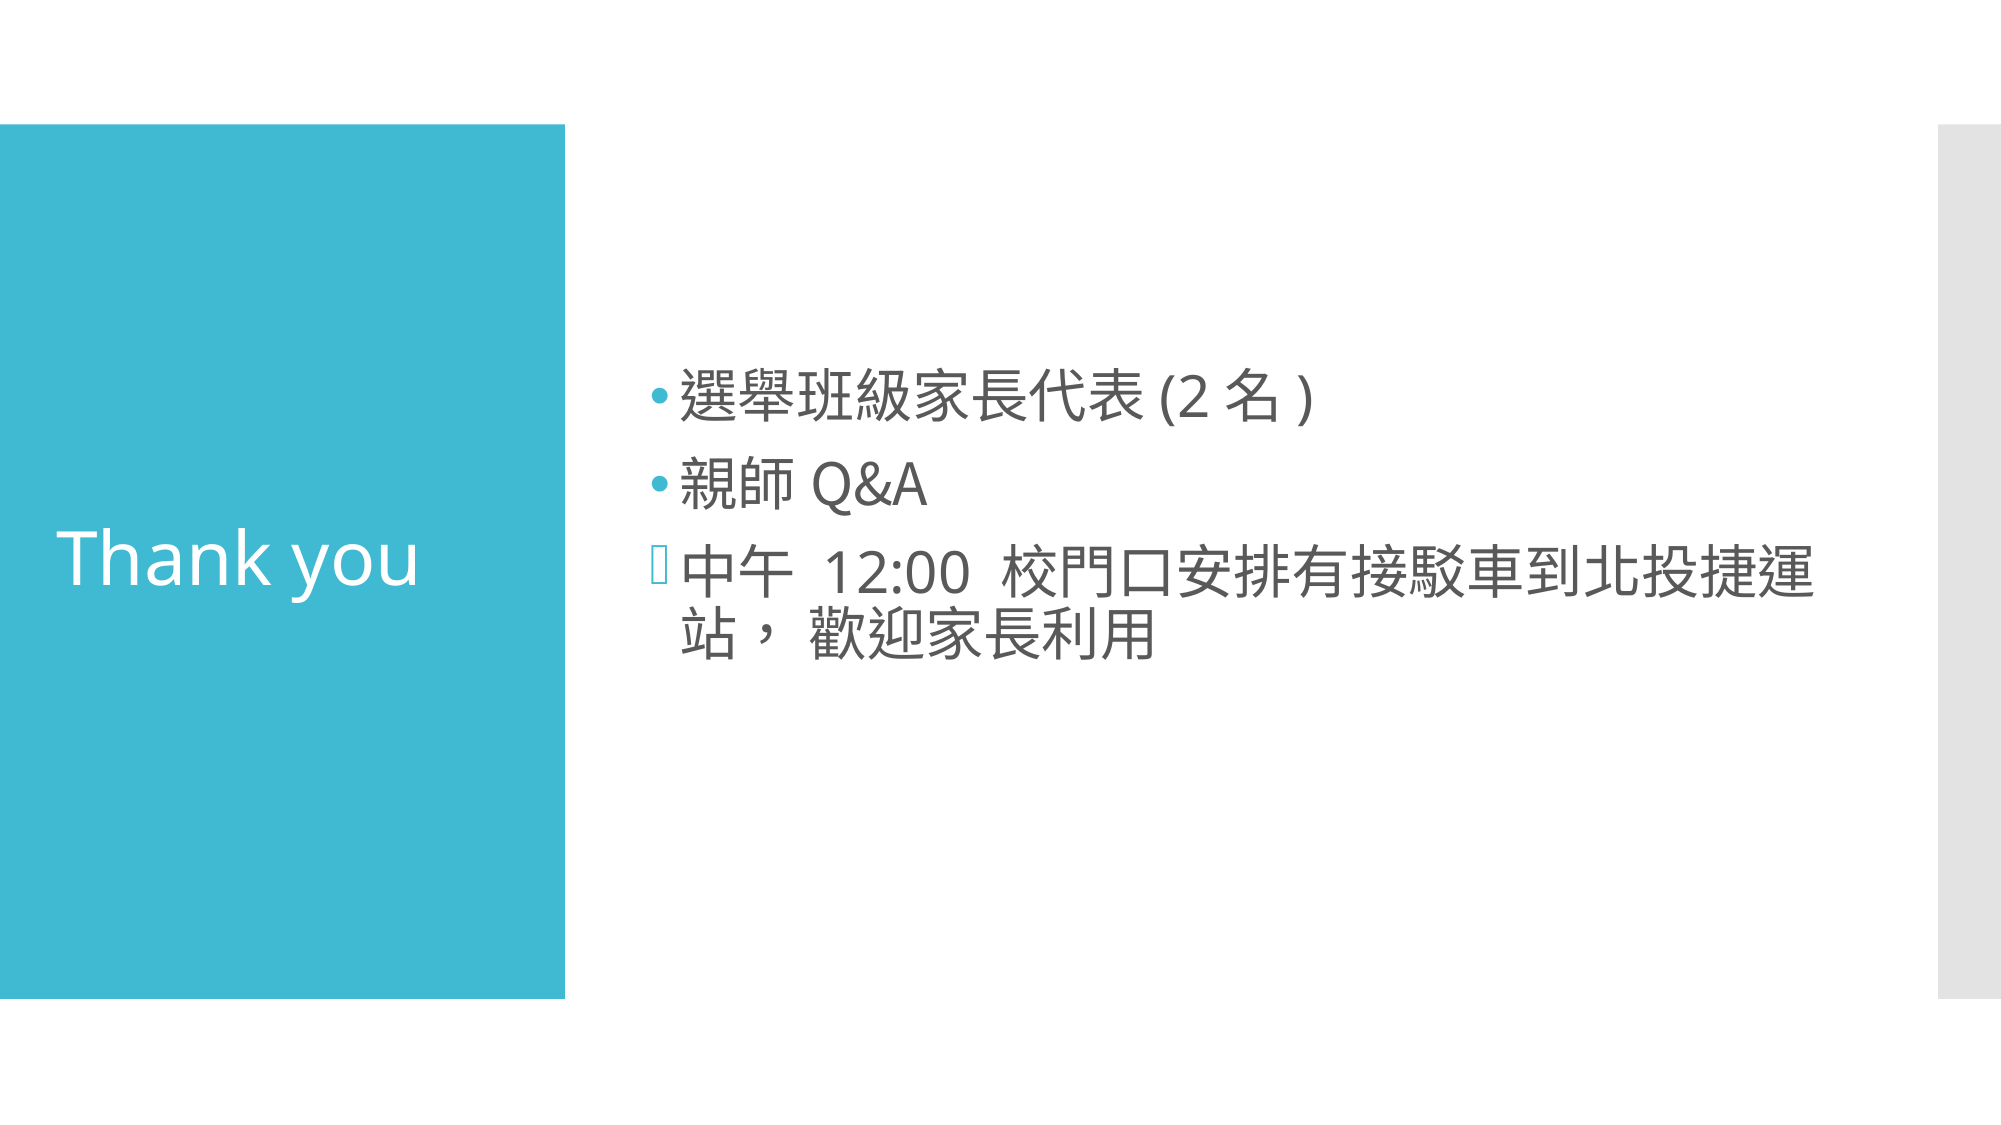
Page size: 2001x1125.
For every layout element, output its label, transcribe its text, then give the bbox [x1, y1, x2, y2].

title Thank you [41, 184, 525, 939]
list 選舉班級家長代表(2名) 親師Q&A 中午 12:00 校門口安排有接駁車到北投捷運站， 歡迎家長利用 [634, 141, 1835, 982]
